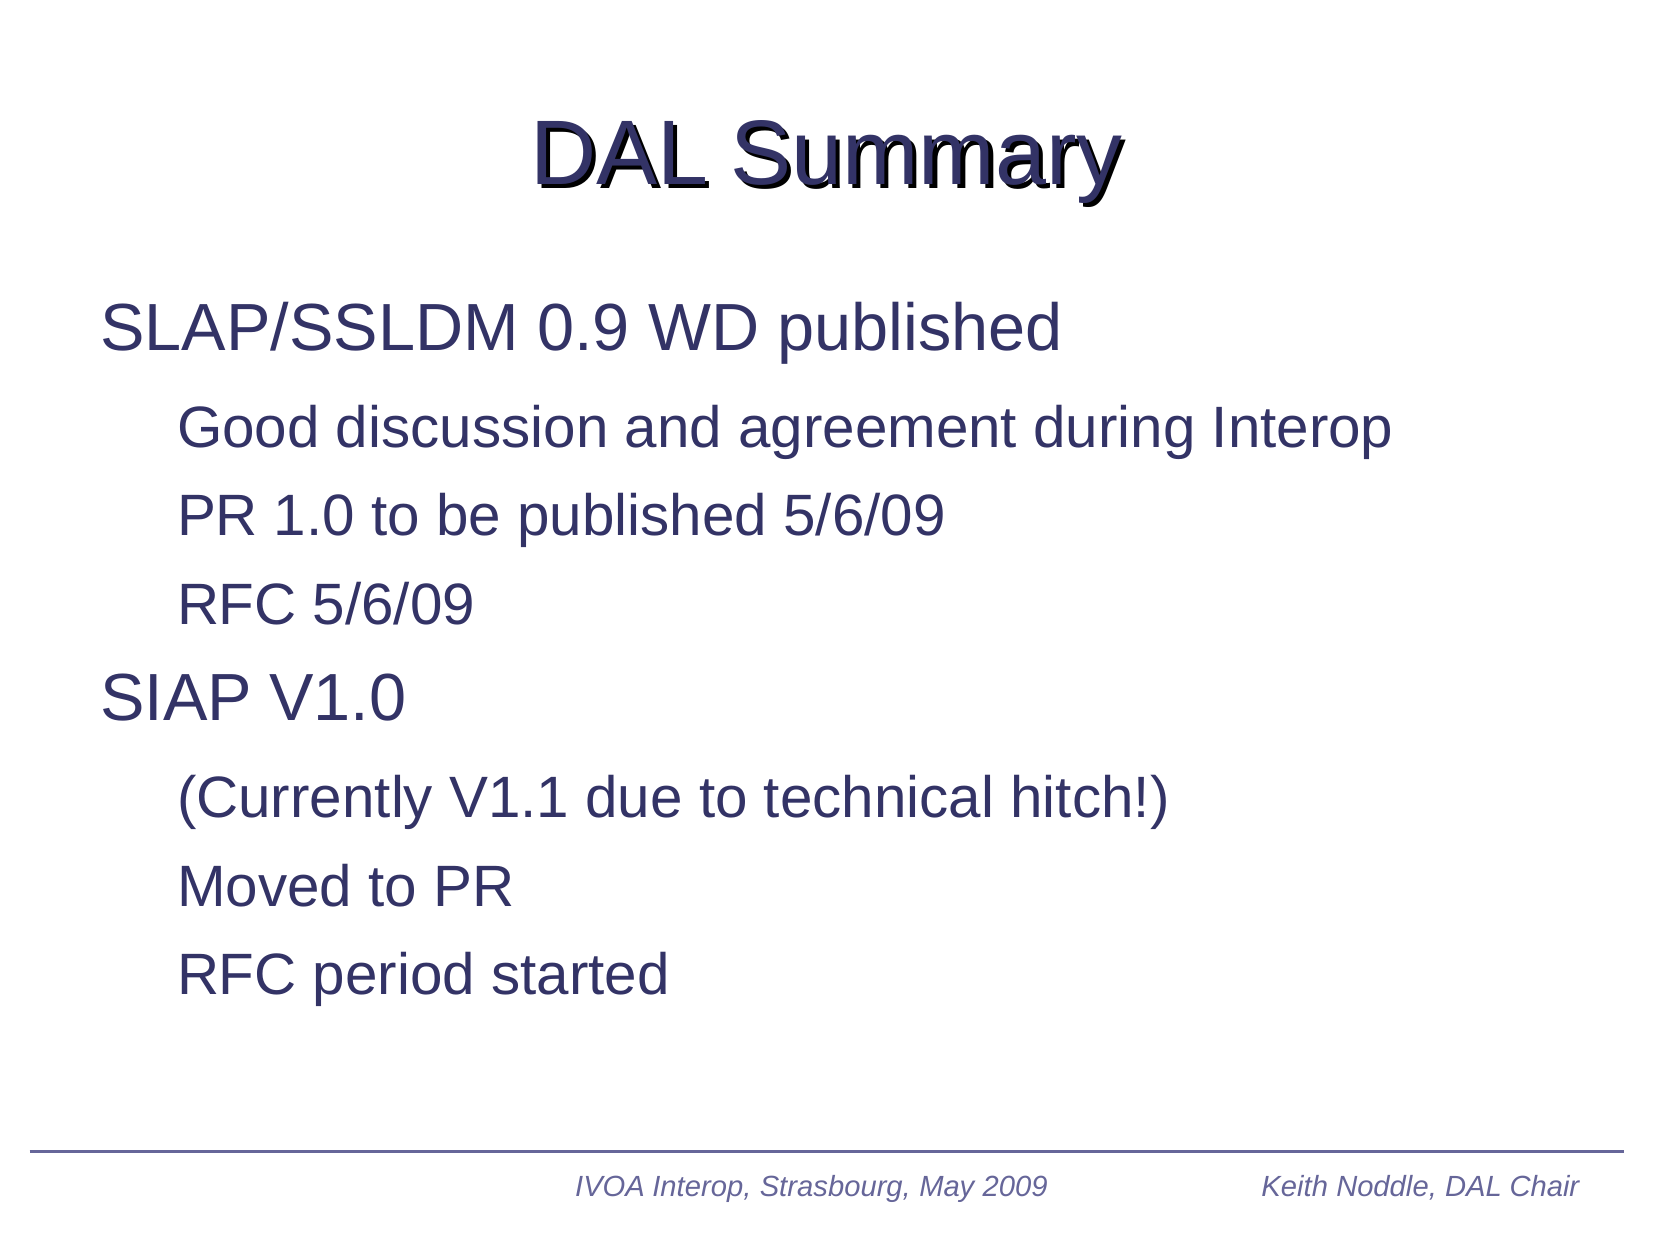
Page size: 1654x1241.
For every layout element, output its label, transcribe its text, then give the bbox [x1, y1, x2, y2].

list SLAP/SSLDM 0.9 WD published Good discussion and agreement during Interop PR 1.0 to be published 5/6/09 RFC 5/6/09 SIAP V1.0 (Currently V1.1 due to technical hitch!) Moved to PR RFC period started [82, 290, 1571, 1094]
title DAL Summary [82, 56, 1571, 250]
